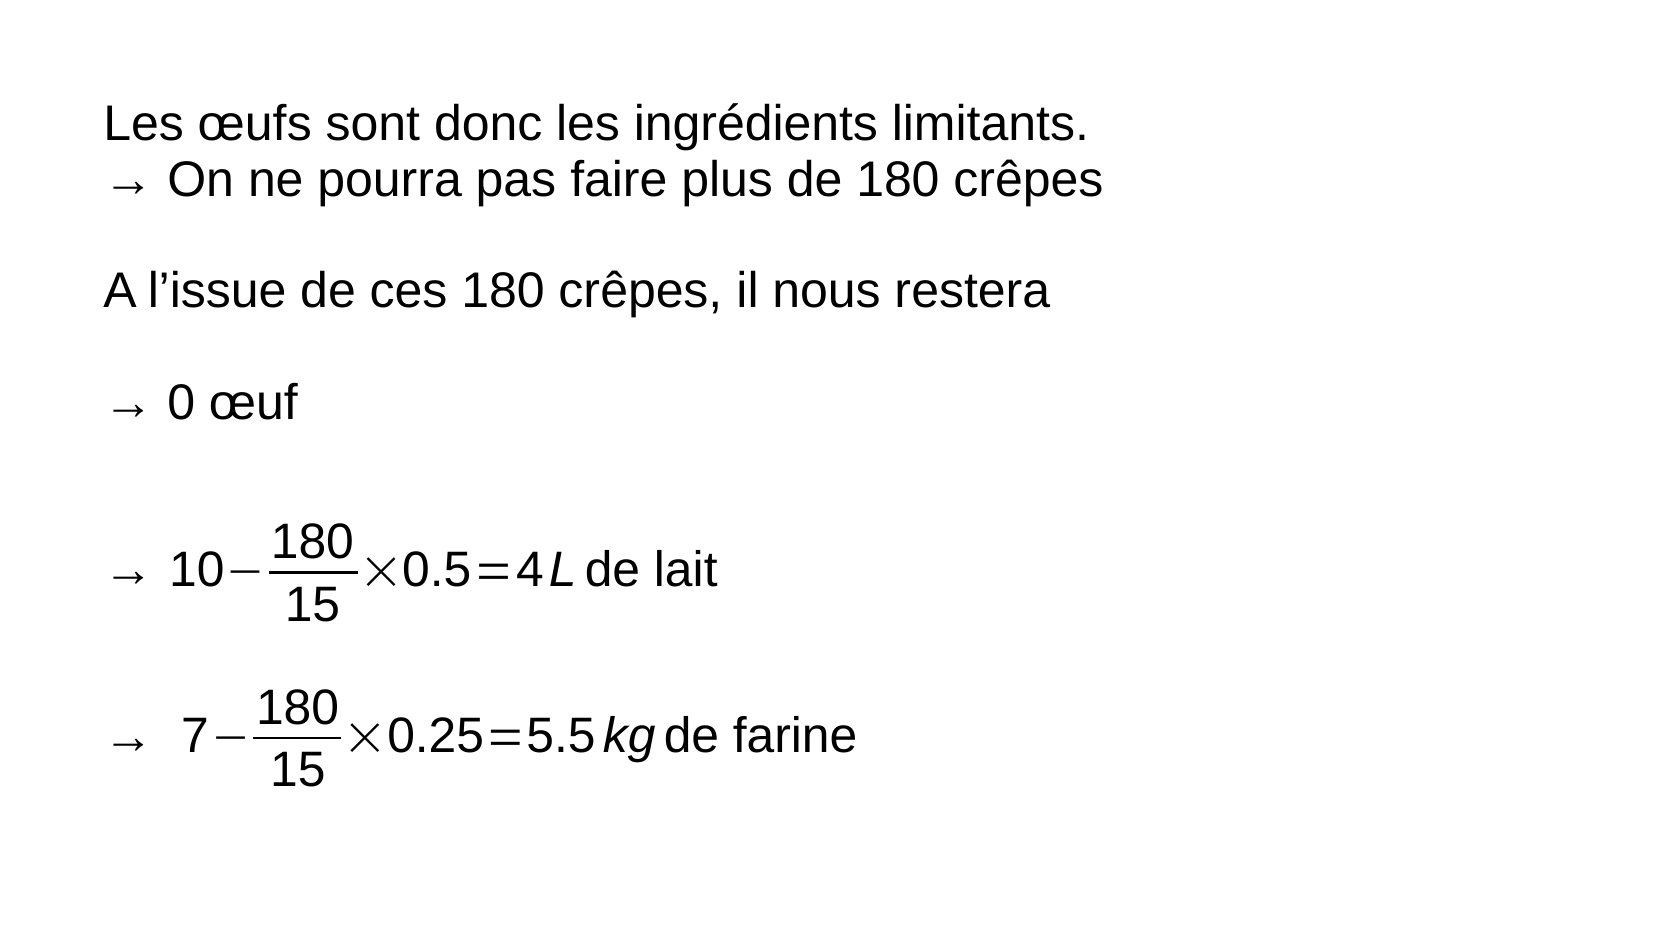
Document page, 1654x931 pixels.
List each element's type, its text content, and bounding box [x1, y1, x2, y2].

text_box Les œufs sont donc les ingrédients limitants. → On ne pourra pas faire plus de 180 crêpes A l’issue de ces 180 crêpes, il nous restera → 0 œuf → → [88, 87, 1119, 772]
chart [174, 678, 865, 798]
chart [162, 513, 726, 632]
